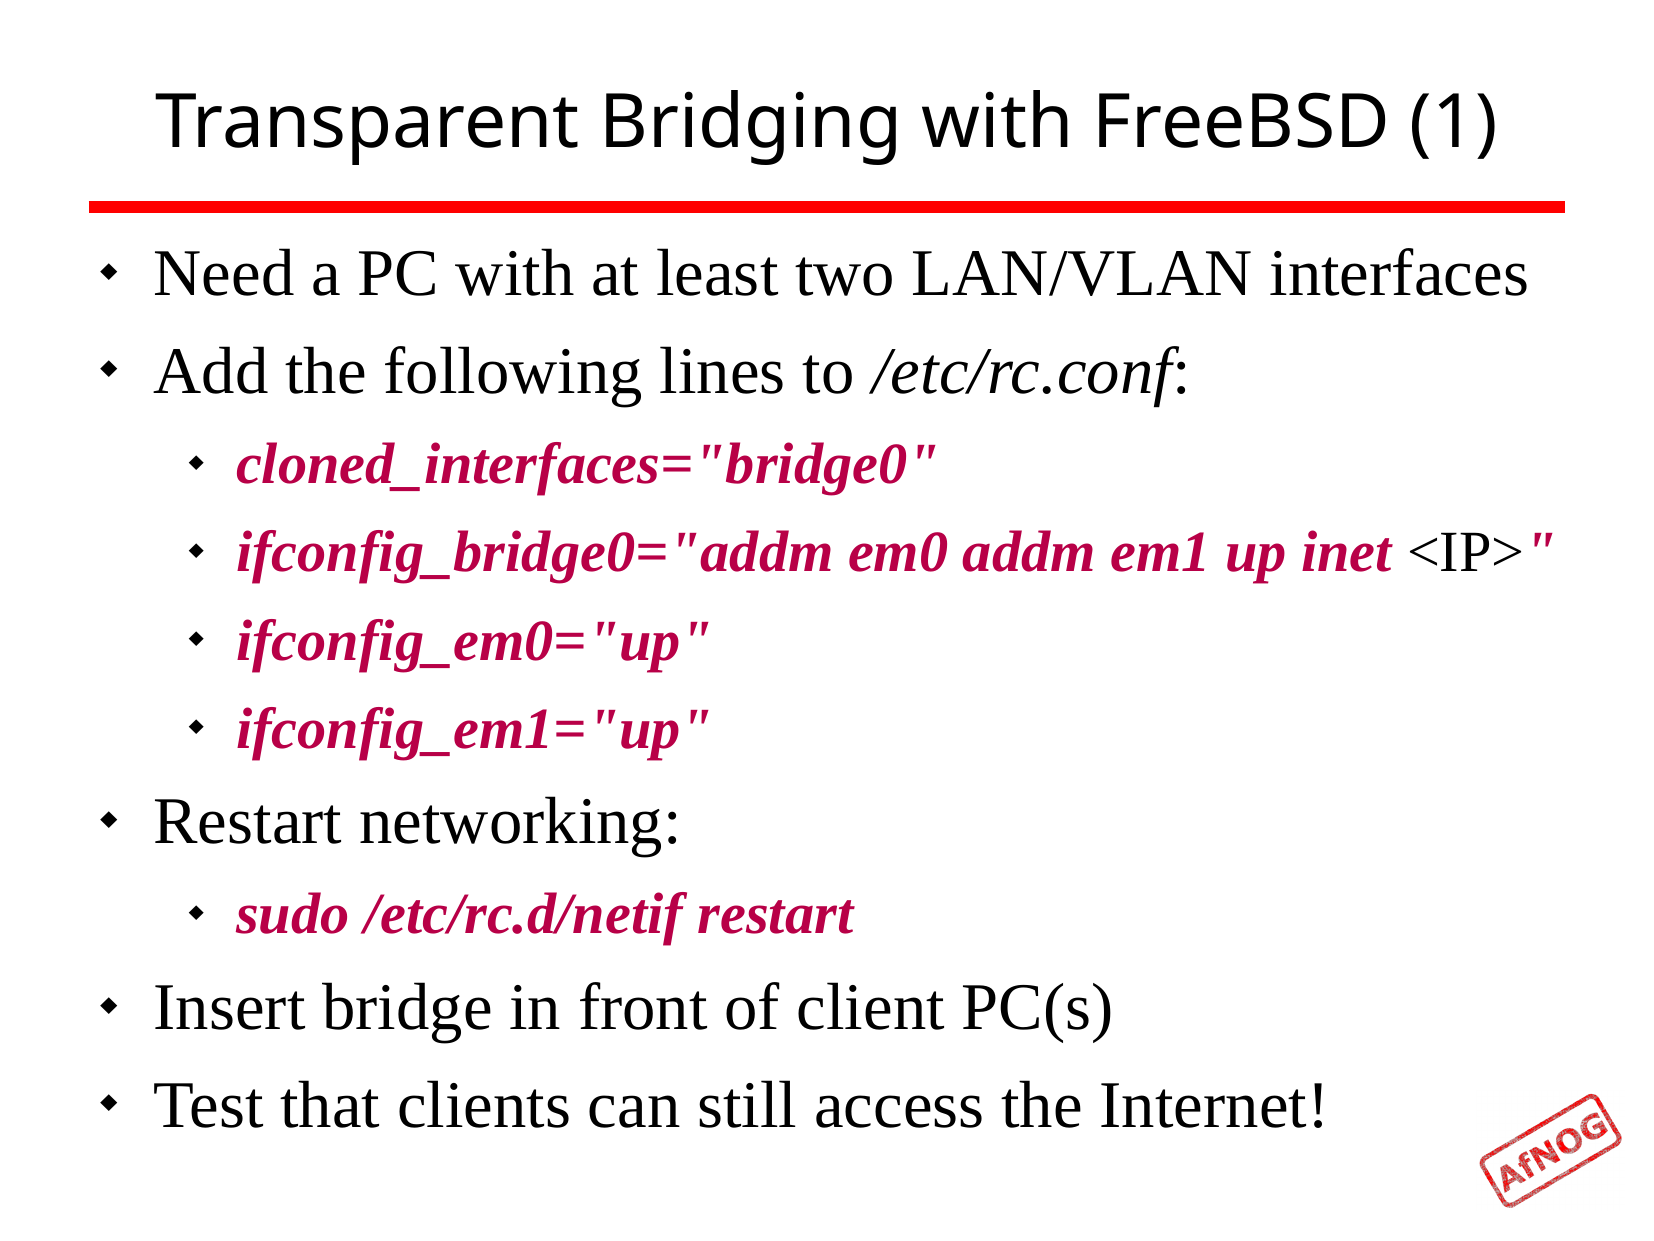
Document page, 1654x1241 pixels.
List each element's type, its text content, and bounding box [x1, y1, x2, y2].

title Transparent Bridging with FreeBSD (1) [82, 29, 1571, 207]
list Need a PC with at least two LAN/VLAN interfaces Add the following lines to /etc/rc.conf: cloned_interfaces="bridge0" ifconfig_bridge0="addm em0 addm em1 up inet <IP>" ifconfig_em0="up" ifconfig_em1="up" Restart networking: sudo /etc/rc.d/netif restart Insert bridge in front of client PC(s) Test that clients can still access the Internet! [82, 236, 1571, 1142]
picture [1476, 1090, 1625, 1211]
